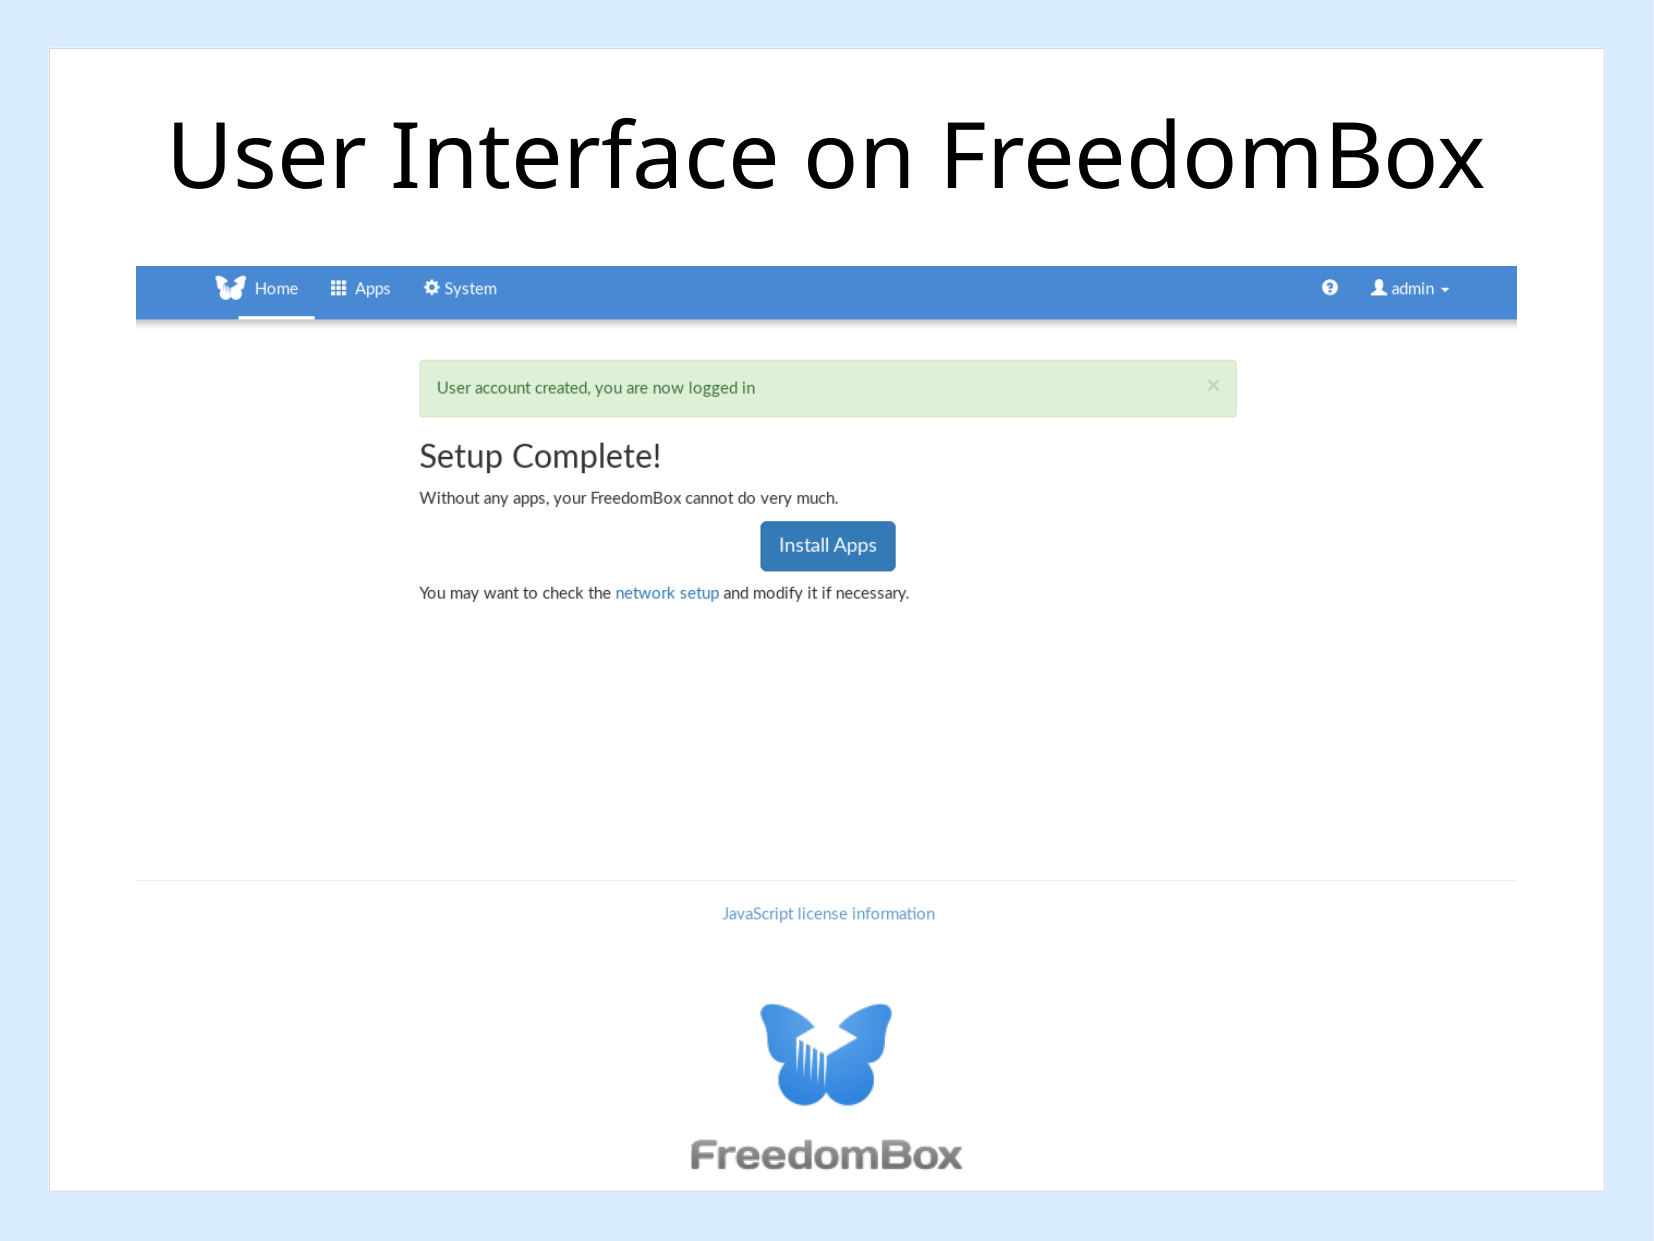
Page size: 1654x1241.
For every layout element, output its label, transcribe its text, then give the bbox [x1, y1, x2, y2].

title User Interface on FreedomBox [82, 49, 1571, 257]
picture [0, 0, 1654, 1241]
